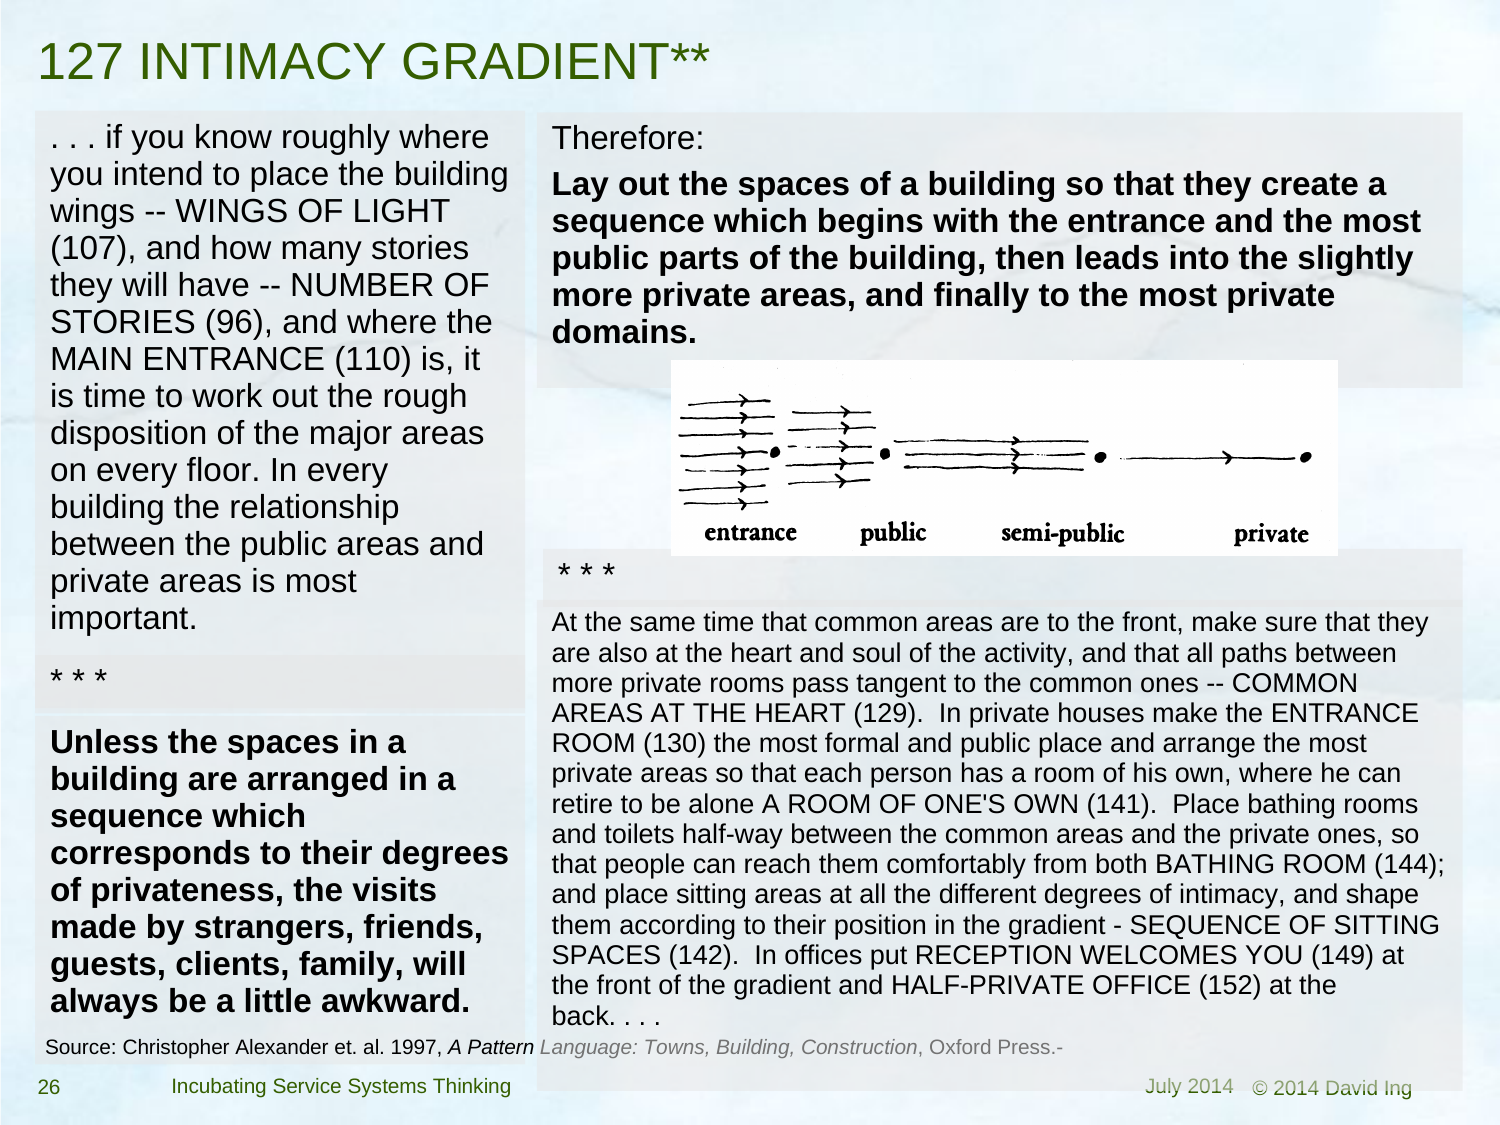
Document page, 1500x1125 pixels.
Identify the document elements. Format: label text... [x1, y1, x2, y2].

title 127 INTIMACY GRADIENT** [37, 37, 1463, 152]
text_box Source: Christopher Alexander et. al. 1997, A Pattern Language: Towns, Building, Construction, Oxford Press.- [30, 1026, 536, 1088]
text_box . . . if you know roughly where you intend to place the building wings -- WINGS OF LIGHT (107), and how many stories they will have -- NUMBER OF STORIES (96), and where the MAIN ENTRANCE (110) is, it is time to work out the rough disposition of the major areas on every floor. In every building the relationship between the public areas and private areas is most important. [35, 110, 526, 655]
text_box * * * [543, 548, 1463, 607]
picture [0, 0, 1500, 1125]
text_box At the same time that common areas are to the front, make sure that they are also at the heart and soul of the activity, and that all paths between more private rooms pass tangent to the common ones -- COMMON AREAS AT THE HEART (129). In private houses make the ENTRANCE ROOM (130) the most formal and public place and arrange the most private areas so that each person has a room of his own, where he can retire to be alone A ROOM OF ONE'S OWN (141). Place bathing rooms and toilets half-way between the common areas and the private ones, so that people can reach them comfortably from both BATHING ROOM (144); and place sitting areas at all the different degrees of intimacy, and shape them according to their position in the gradient - SEQUENCE OF SITTING SPACES (142). In offices put RECEPTION WELCOMES YOU (149) at the front of the gradient and HALF-PRIVATE OFFICE (152) at the back. . . . [536, 599, 1463, 1091]
text_box * * * [35, 655, 526, 714]
text_box Unless the spaces in a building are arranged in a sequence which corresponds to their degrees of privateness, the visits made by strangers, friends, guests, clients, family, will always be a little awkward. [35, 715, 526, 1026]
text_box Therefore: Lay out the spaces of a building so that they create a sequence which begins with the entrance and the most public parts of the building, then leads into the slightly more private areas, and finally to the most private domains. [536, 112, 1463, 388]
